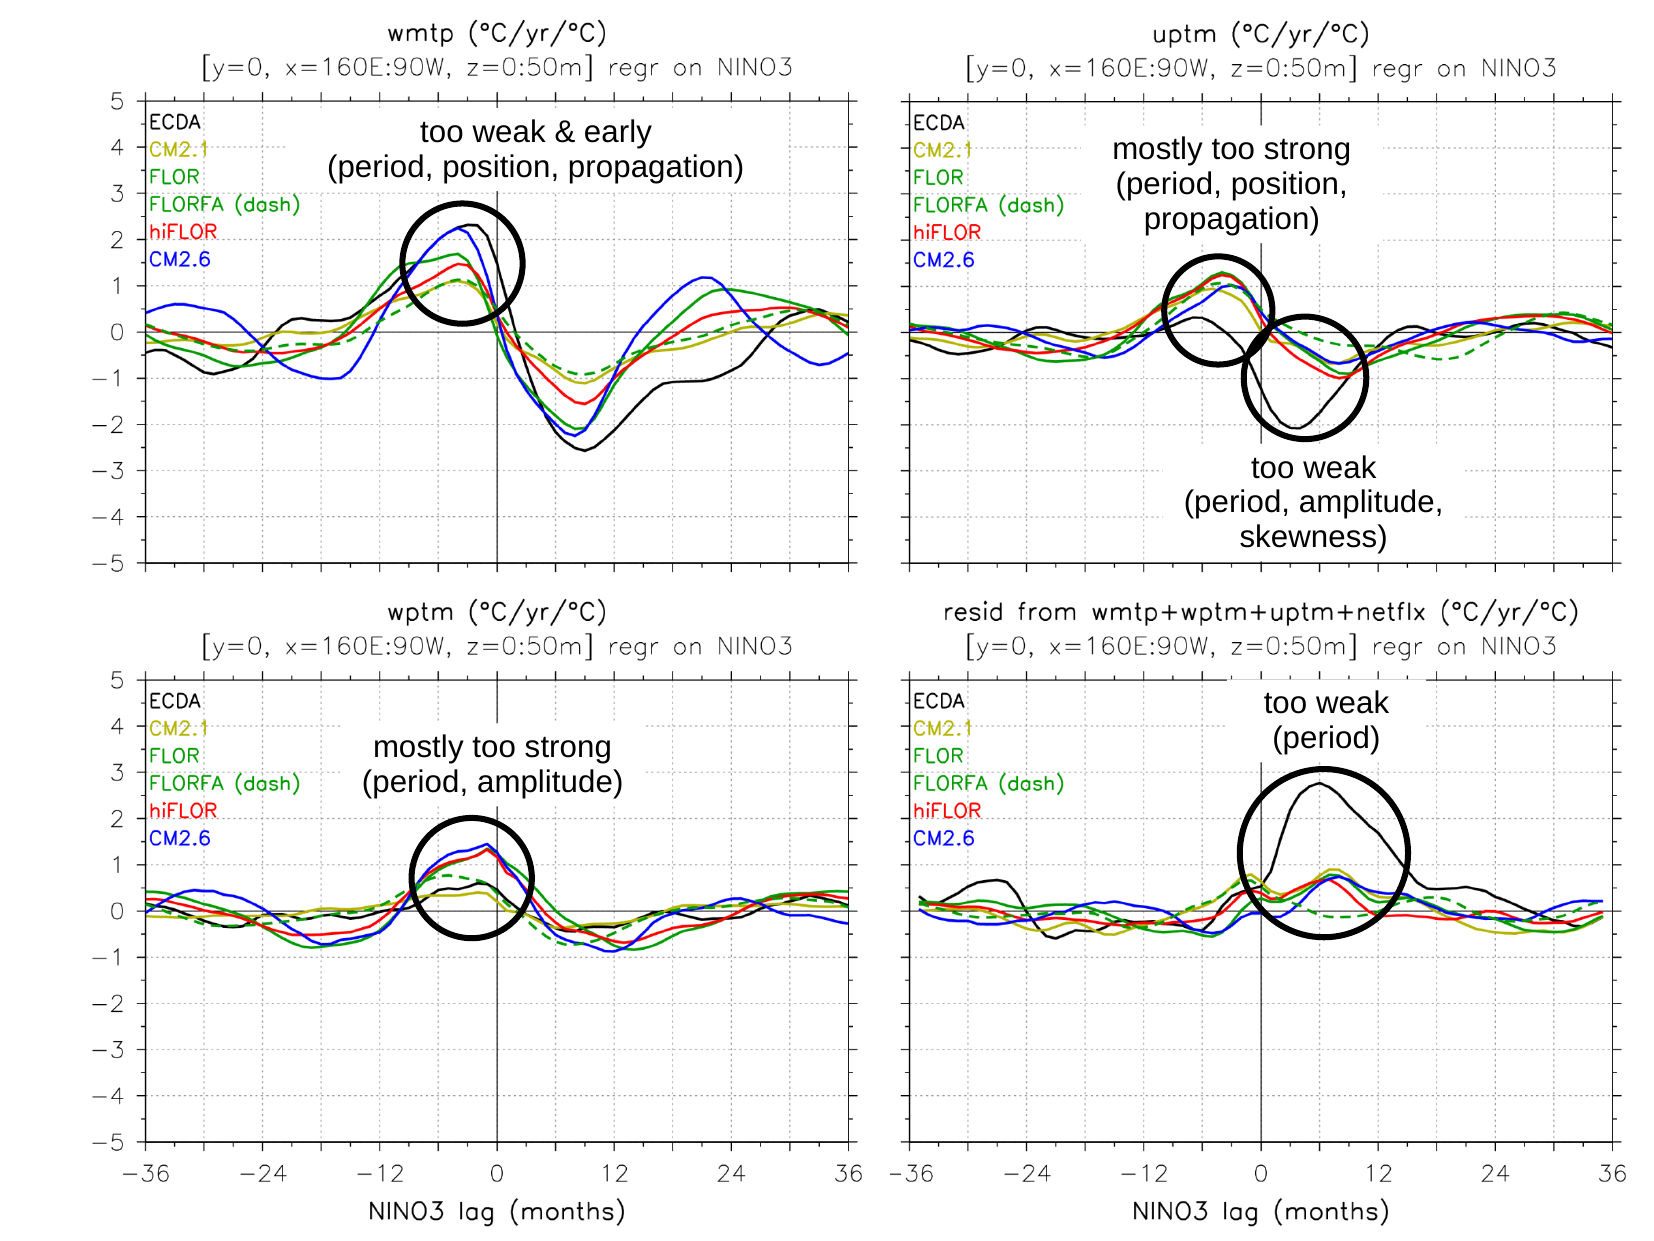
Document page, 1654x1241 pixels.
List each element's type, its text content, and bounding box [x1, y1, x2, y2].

text_box mostly too strong (period, amplitude) [341, 723, 645, 807]
picture [61, 0, 1654, 1241]
text_box too weak (period, amplitude, skewness) [1162, 443, 1466, 562]
text_box mostly too strong (period, position, propagation) [1081, 125, 1384, 244]
text_box too weak (period) [1226, 679, 1427, 763]
text_box too weak & early (period, position, propagation) [286, 107, 787, 191]
